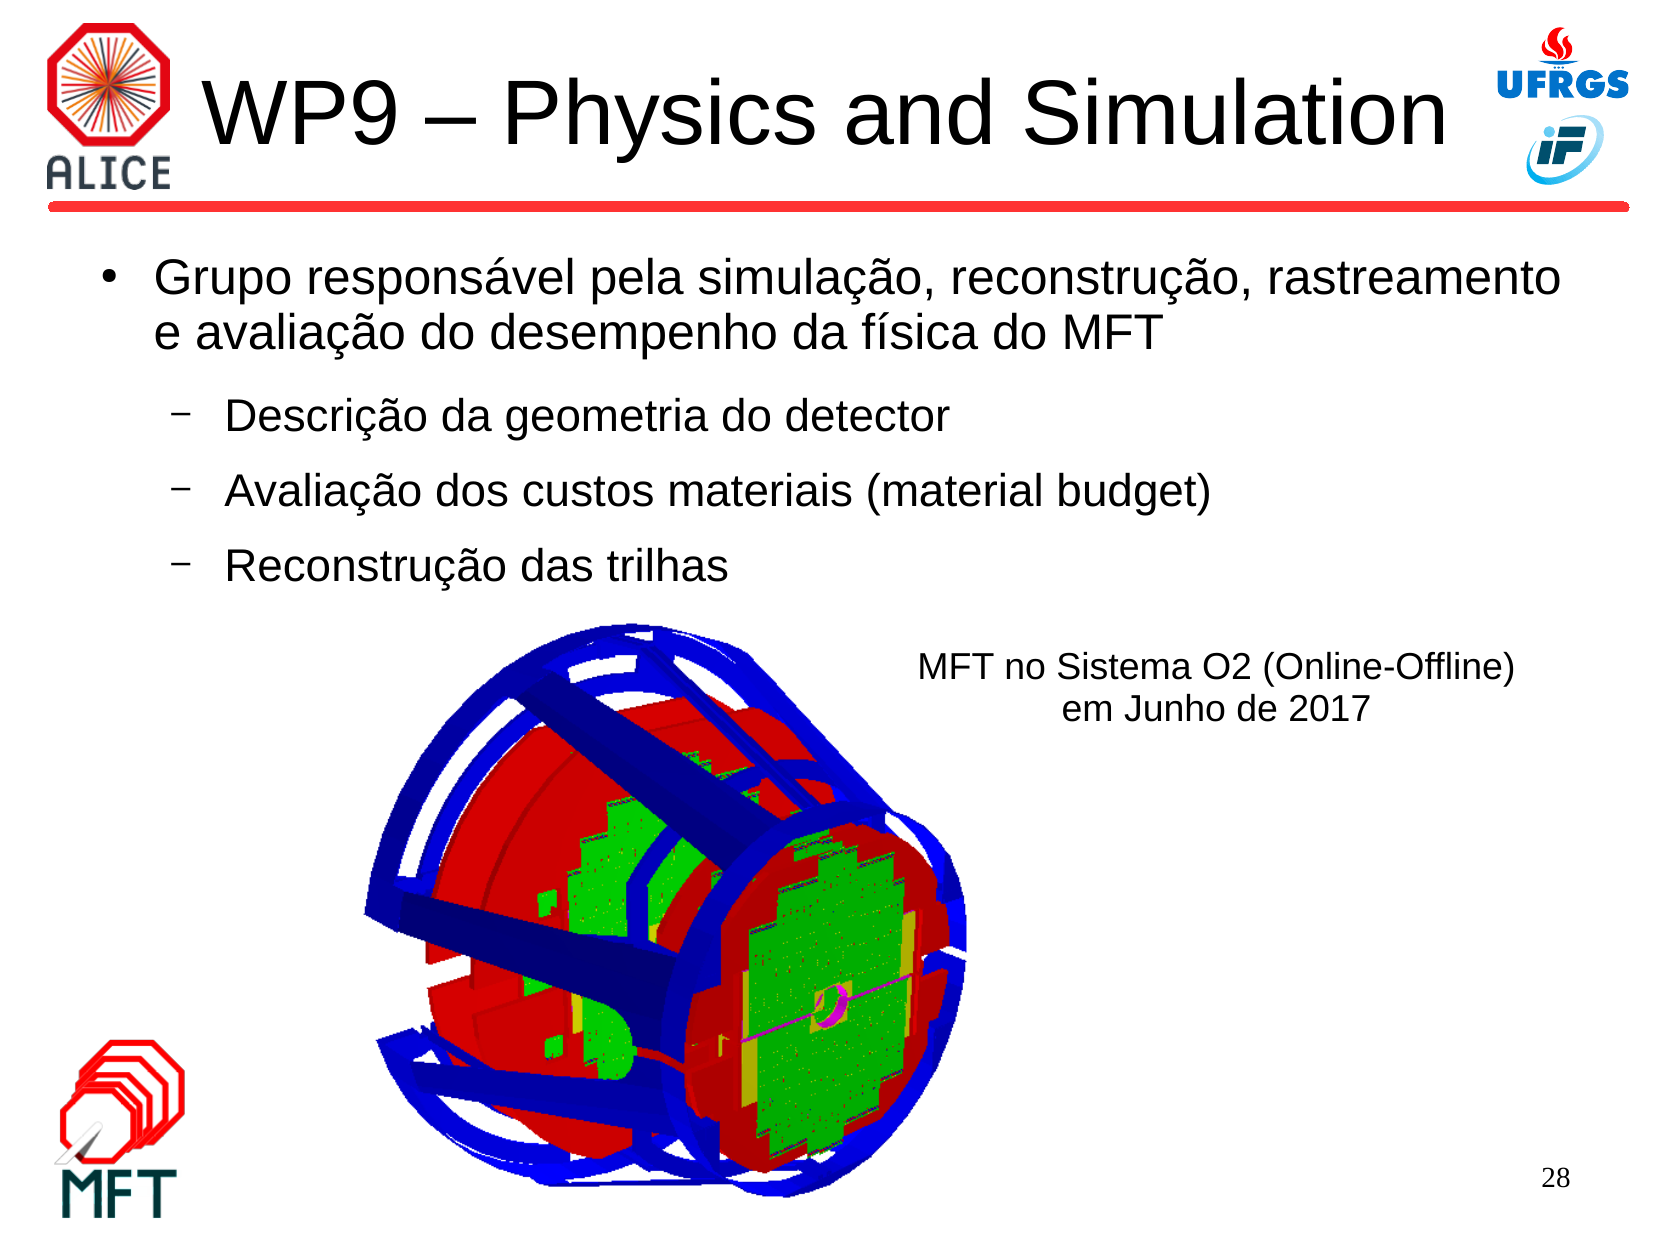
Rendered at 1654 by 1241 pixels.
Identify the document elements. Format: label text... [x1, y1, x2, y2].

title WP9 – Physics and Simulation [200, 49, 1453, 178]
picture [47, 23, 170, 190]
picture [354, 620, 969, 1205]
list Grupo responsável pela simulação, reconstrução, rastreamento e avaliação do desempenho da física do MFT Descrição da geometria do detector Avaliação dos custos materiais (material budget) Reconstrução das trilhas [82, 248, 1571, 780]
picture [1542, 176, 1558, 185]
picture [1497, 27, 1629, 103]
text_box MFT no Sistema O2 (Online-Offline) em Junho de 2017 [897, 637, 1536, 756]
picture [47, 1039, 193, 1220]
picture [1526, 153, 1531, 162]
